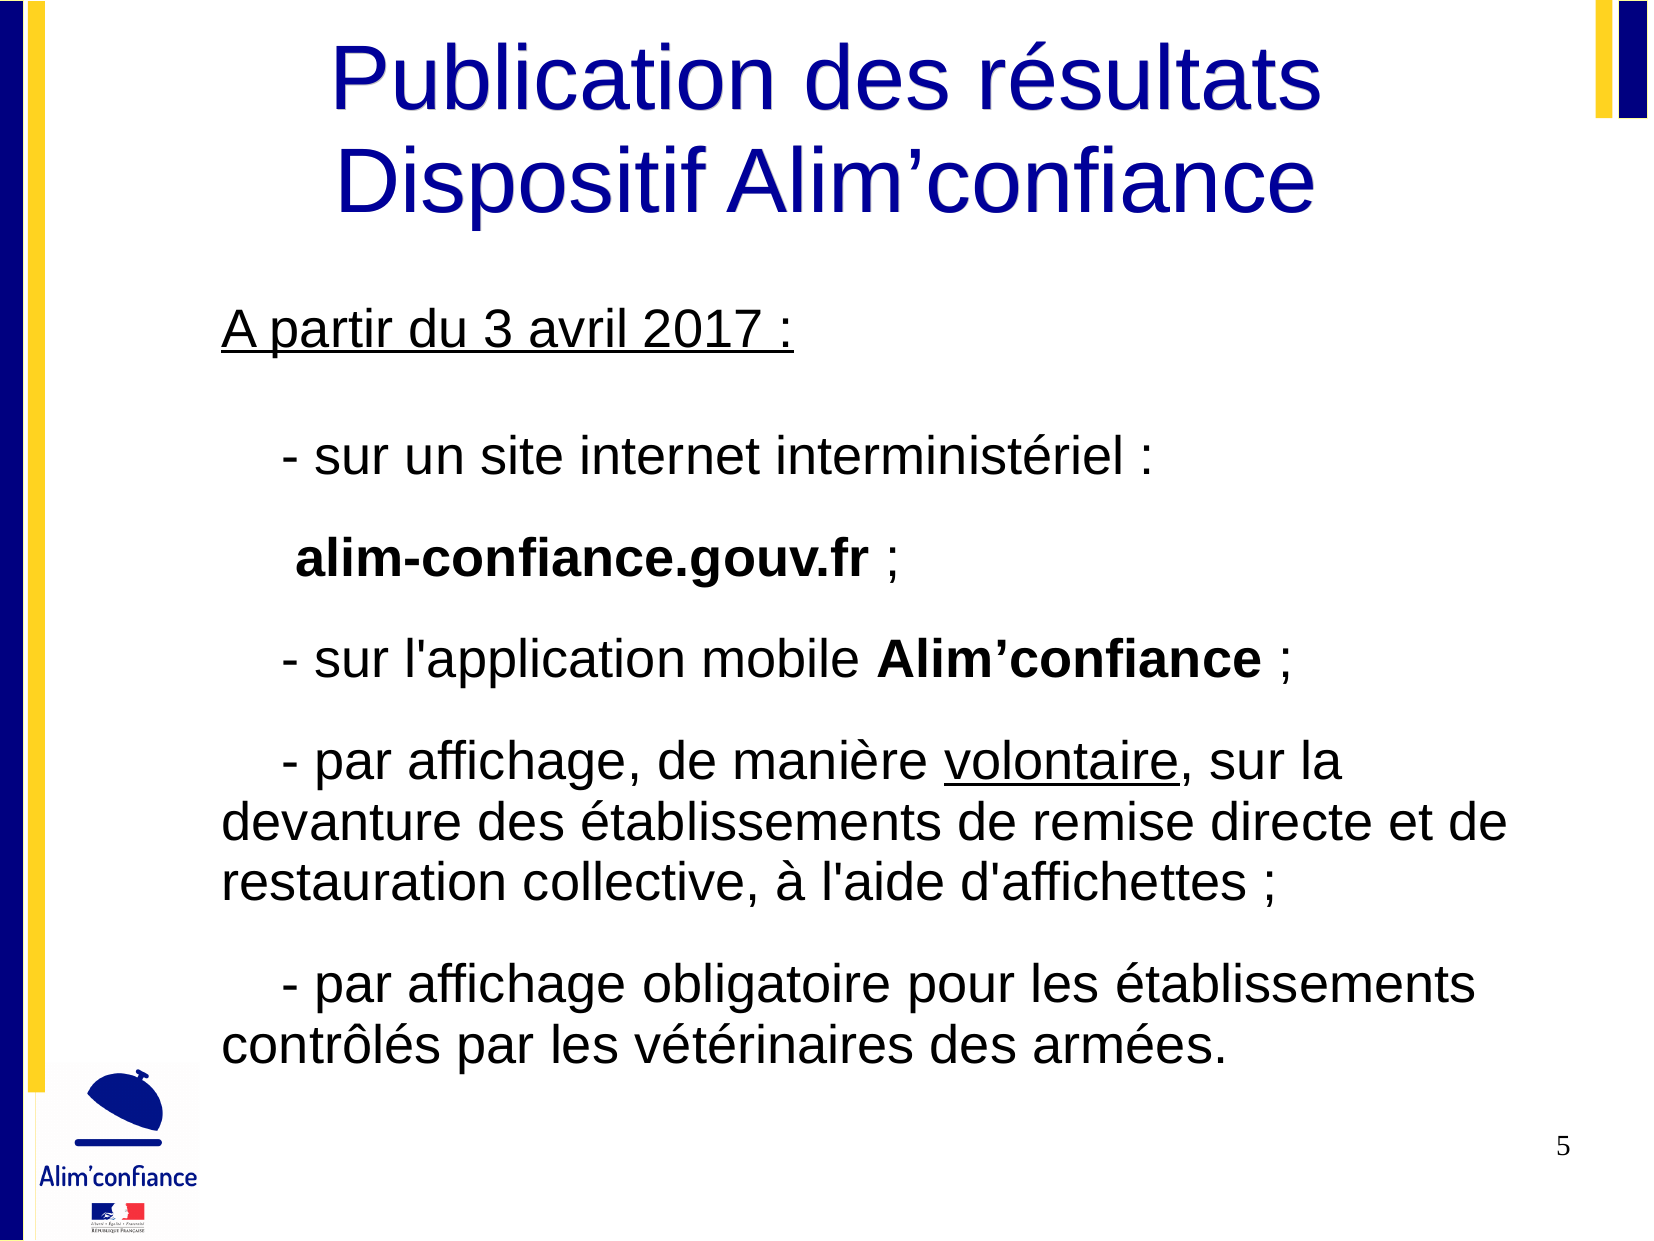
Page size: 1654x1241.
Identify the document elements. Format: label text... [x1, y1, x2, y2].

text_box [27, 1, 45, 1093]
title Publication des résultats Dispositif Alim’confiance [82, 25, 1571, 233]
text_box A partir du 3 avril 2017 : - sur un site internet interministériel : alim-confiance.gouv.fr ; - sur l'application mobile Alim’confiance ; - par affichage, de manière volontaire, sur la devanture des établissements de remise directe et de restauration collective, à l'aide d'affichettes ; - par affichage obligatoire pour les établissements contrôlés par les vétérinaires des armées. [206, 290, 1595, 1210]
text_box [1595, 0, 1613, 119]
text_box [0, 0, 24, 1241]
picture [35, 1062, 200, 1241]
text_box [1618, 0, 1648, 119]
